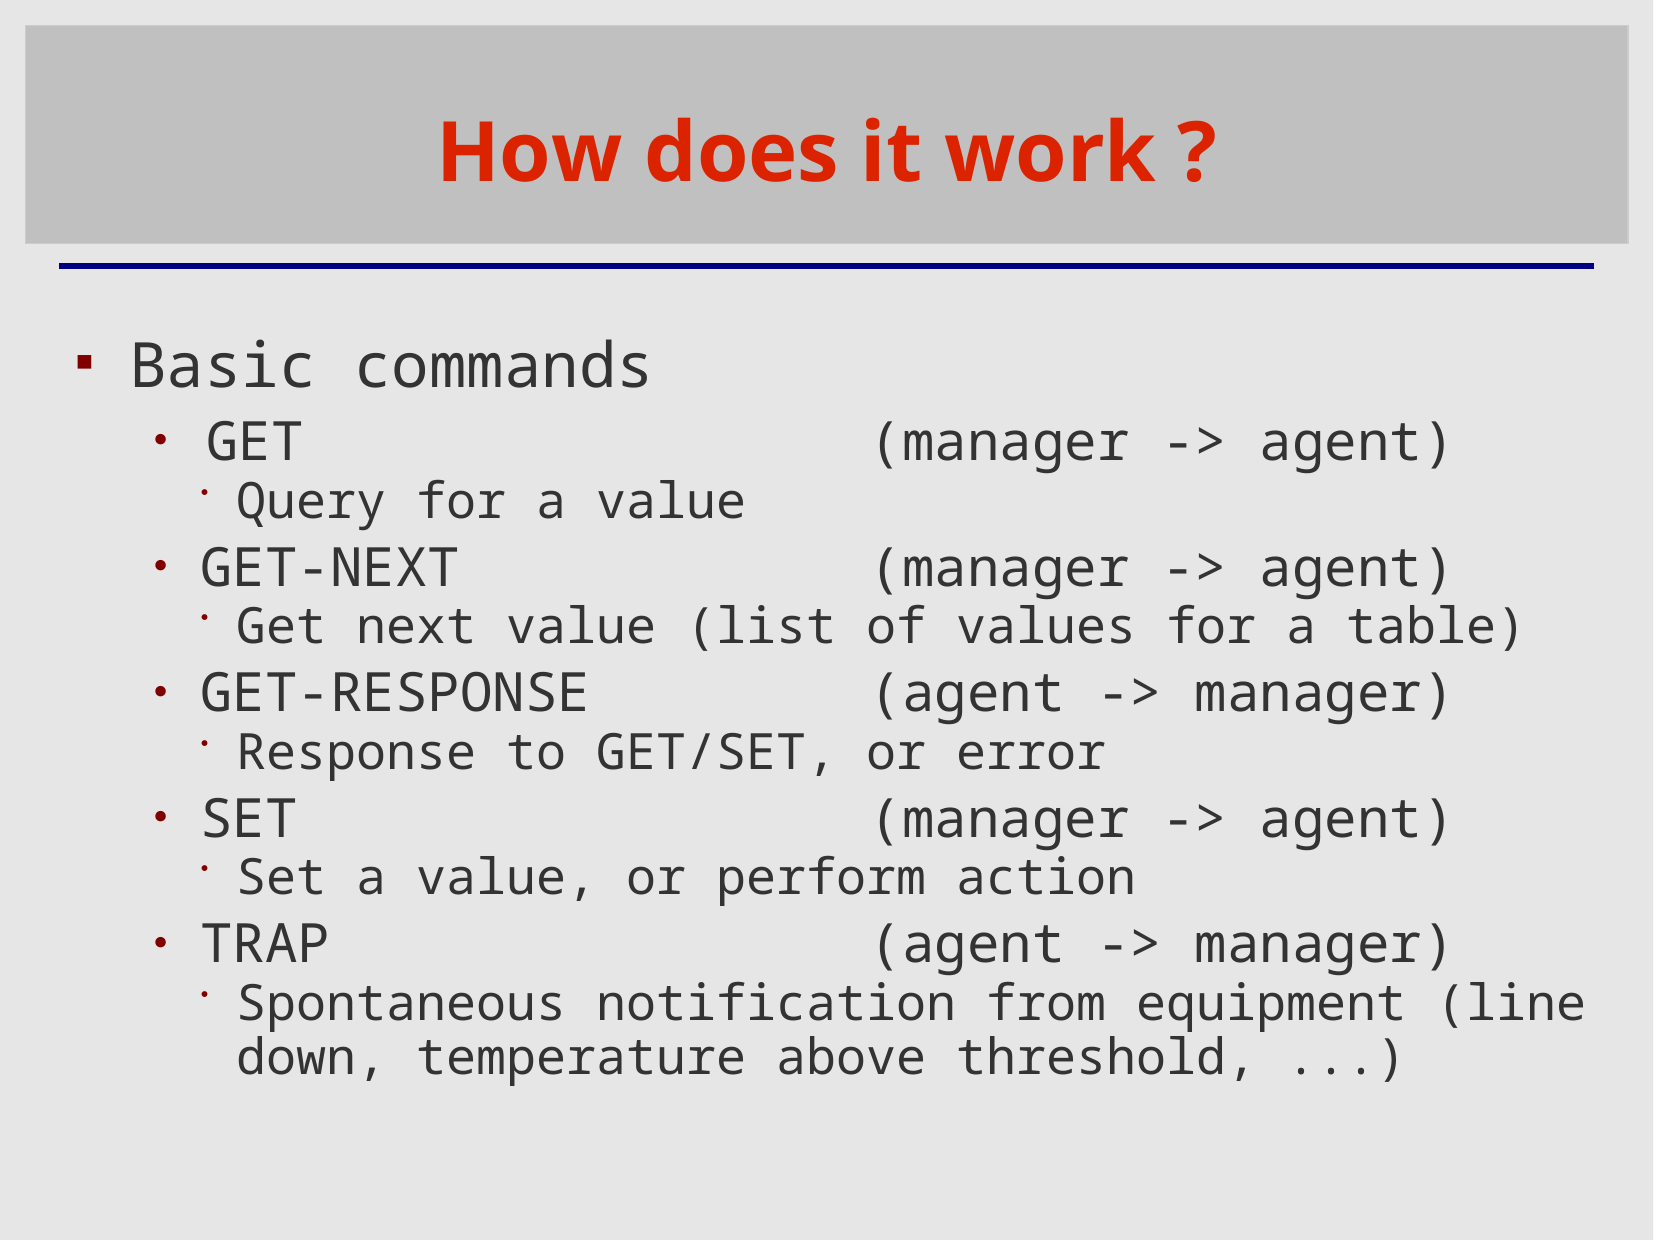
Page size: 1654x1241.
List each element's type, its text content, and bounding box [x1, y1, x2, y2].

list Basic commands GET (manager -> agent) Query for a value GET-NEXT (manager -> agent) Get next value (list of values for a table) GET-RESPONSE (agent -> manager) Response to GET/SET, or error SET (manager -> agent) Set a value, or perform action TRAP (agent -> manager) Spontaneous notification from equipment (line down, temperature above threshold, ...) [59, 322, 1594, 1132]
title How does it work ? [121, 46, 1534, 253]
